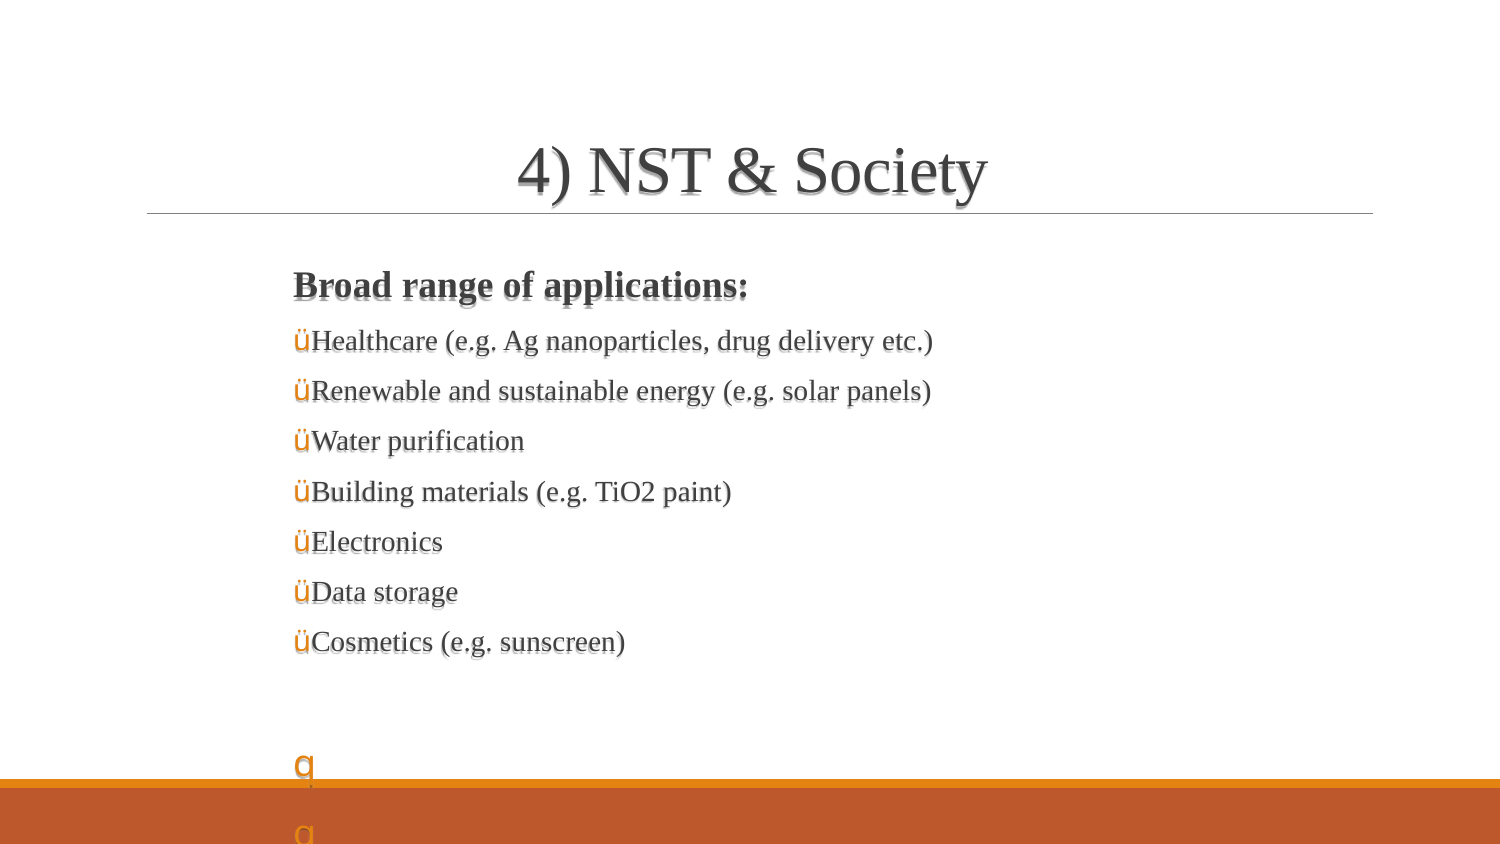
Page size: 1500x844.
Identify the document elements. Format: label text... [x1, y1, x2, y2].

title 4) NST & Society [134, 35, 1373, 214]
list Broad range of applications: Healthcare (e.g. Ag nanoparticles, drug delivery etc.) Renewable and sustainable energy (e.g. solar panels) Water purification Building materials (e.g. TiO2 paint) Electronics Data storage Cosmetics (e.g. sunscreen) [293, 258, 1346, 700]
